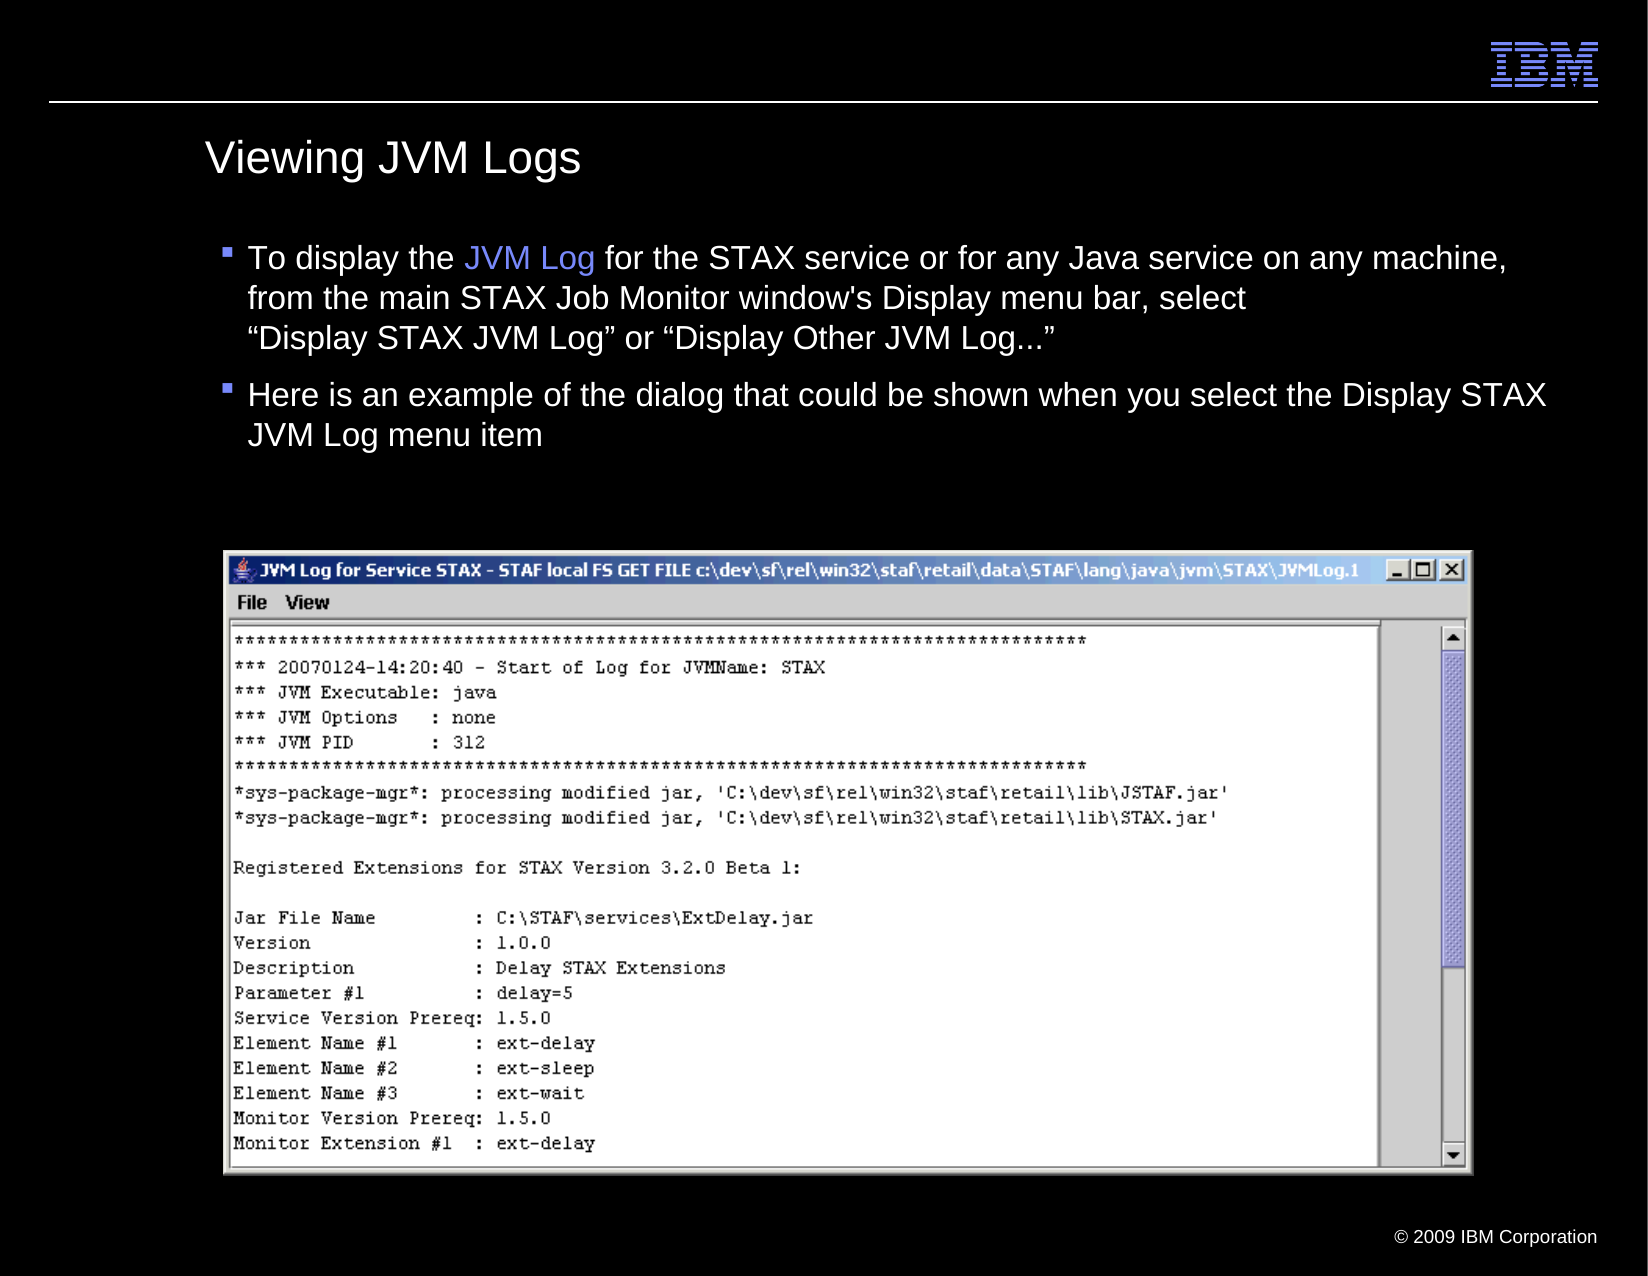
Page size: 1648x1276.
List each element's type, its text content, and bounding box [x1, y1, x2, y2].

picture [223, 550, 1474, 1176]
text_box To display the JVM Log for the STAX service or for any Java service on any machine, from the main STAX Job Monitor window's Display menu bar, select “Display STAX JVM Log” or “Display Other JVM Log...” Here is an example of the dialog that could be shown when you select the Display STAX JVM Log menu item [219, 236, 1570, 453]
title Viewing JVM Logs [188, 125, 1648, 219]
picture [1491, 42, 1598, 87]
